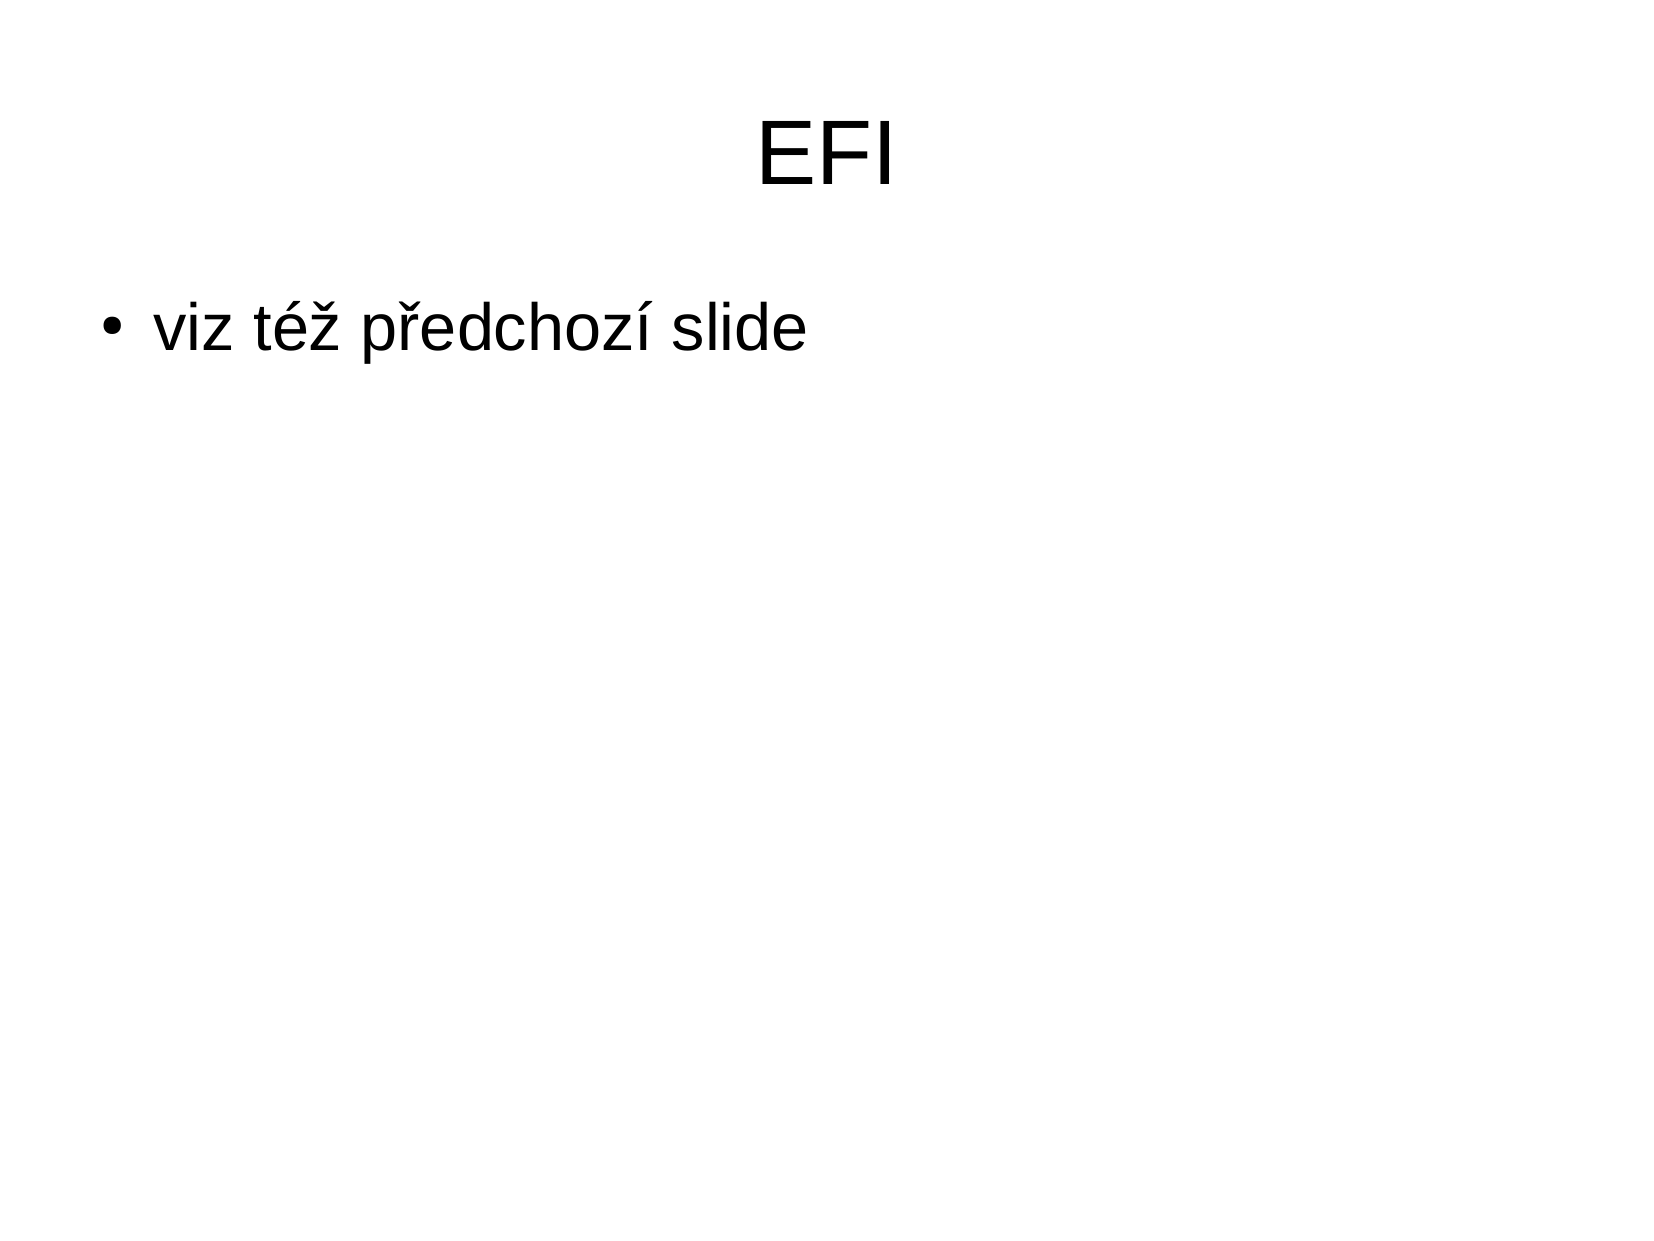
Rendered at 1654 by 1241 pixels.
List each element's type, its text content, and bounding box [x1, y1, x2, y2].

title EFI [82, 49, 1571, 257]
list viz též předchozí slide [82, 290, 1571, 1109]
